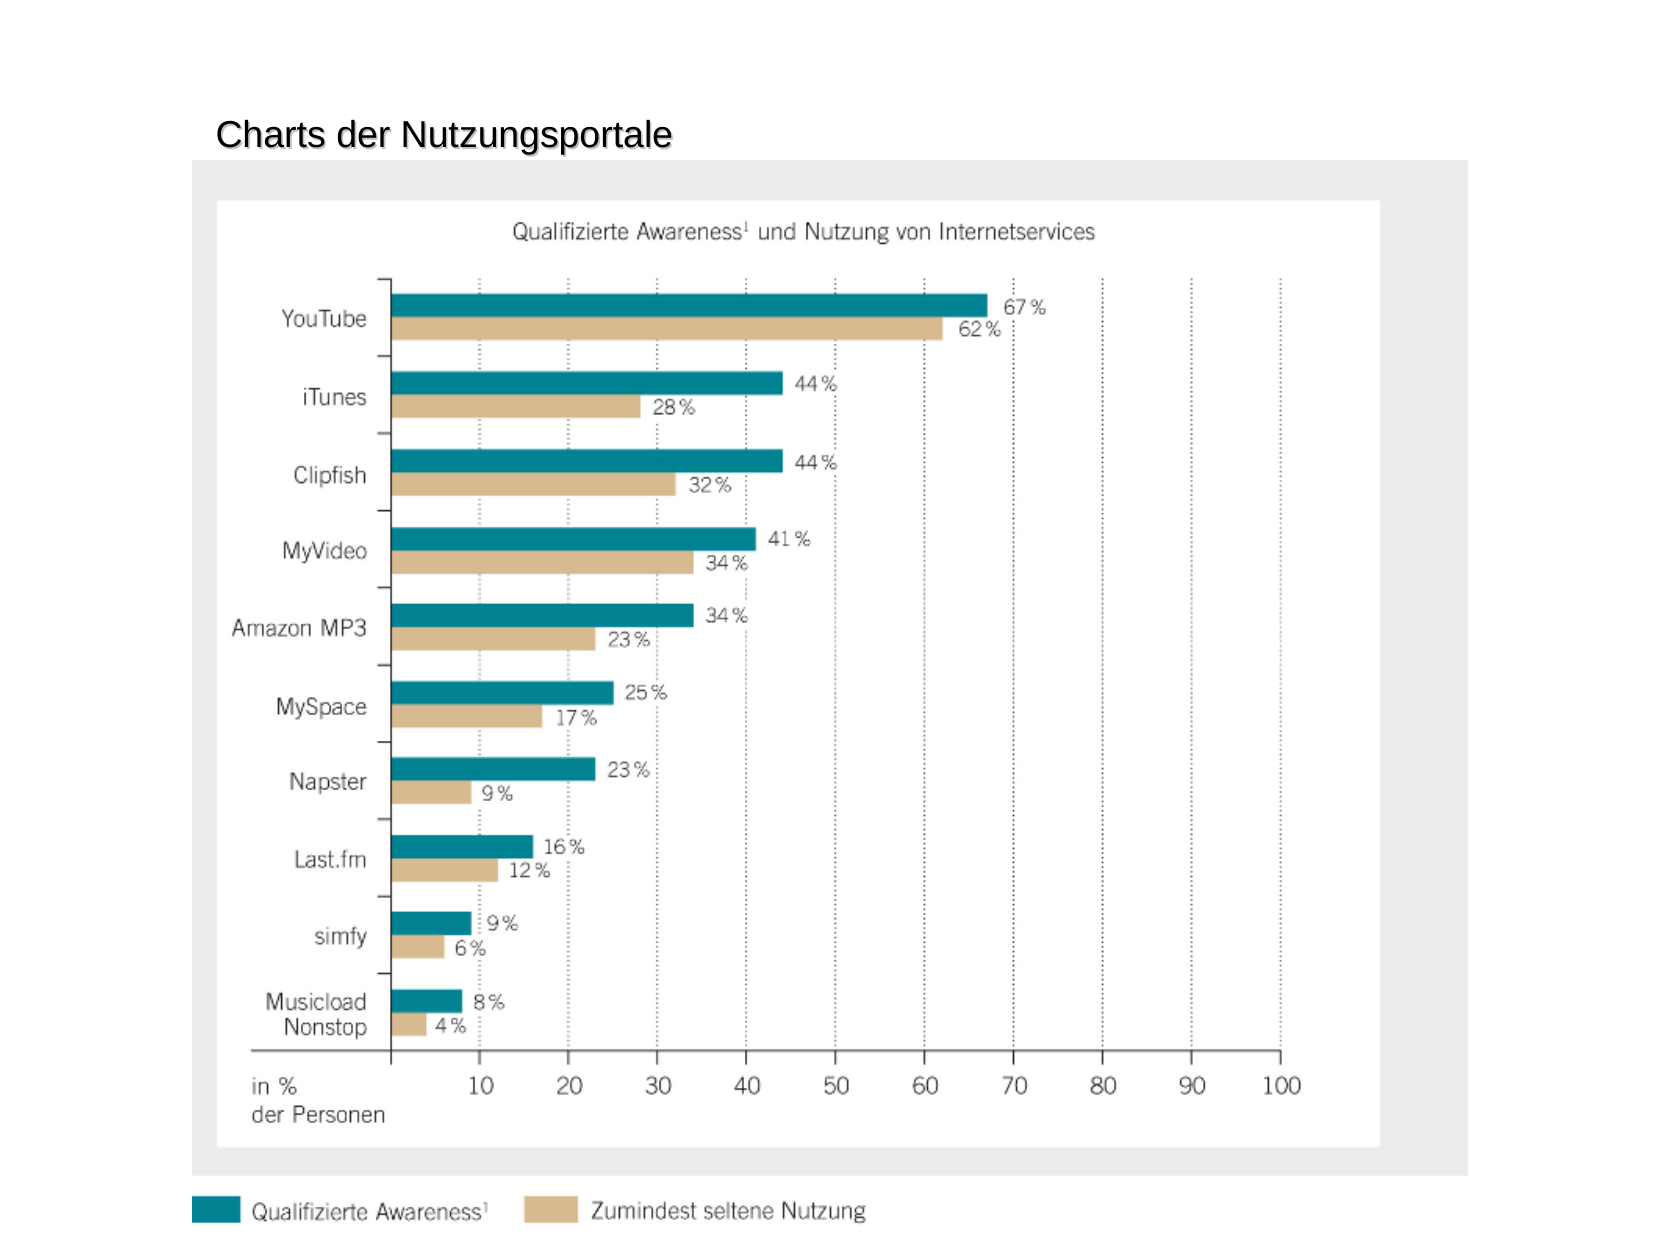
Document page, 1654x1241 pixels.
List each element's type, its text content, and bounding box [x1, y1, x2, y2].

text_box Charts der Nutzungsportale [200, 106, 688, 164]
picture [192, 160, 1468, 1234]
